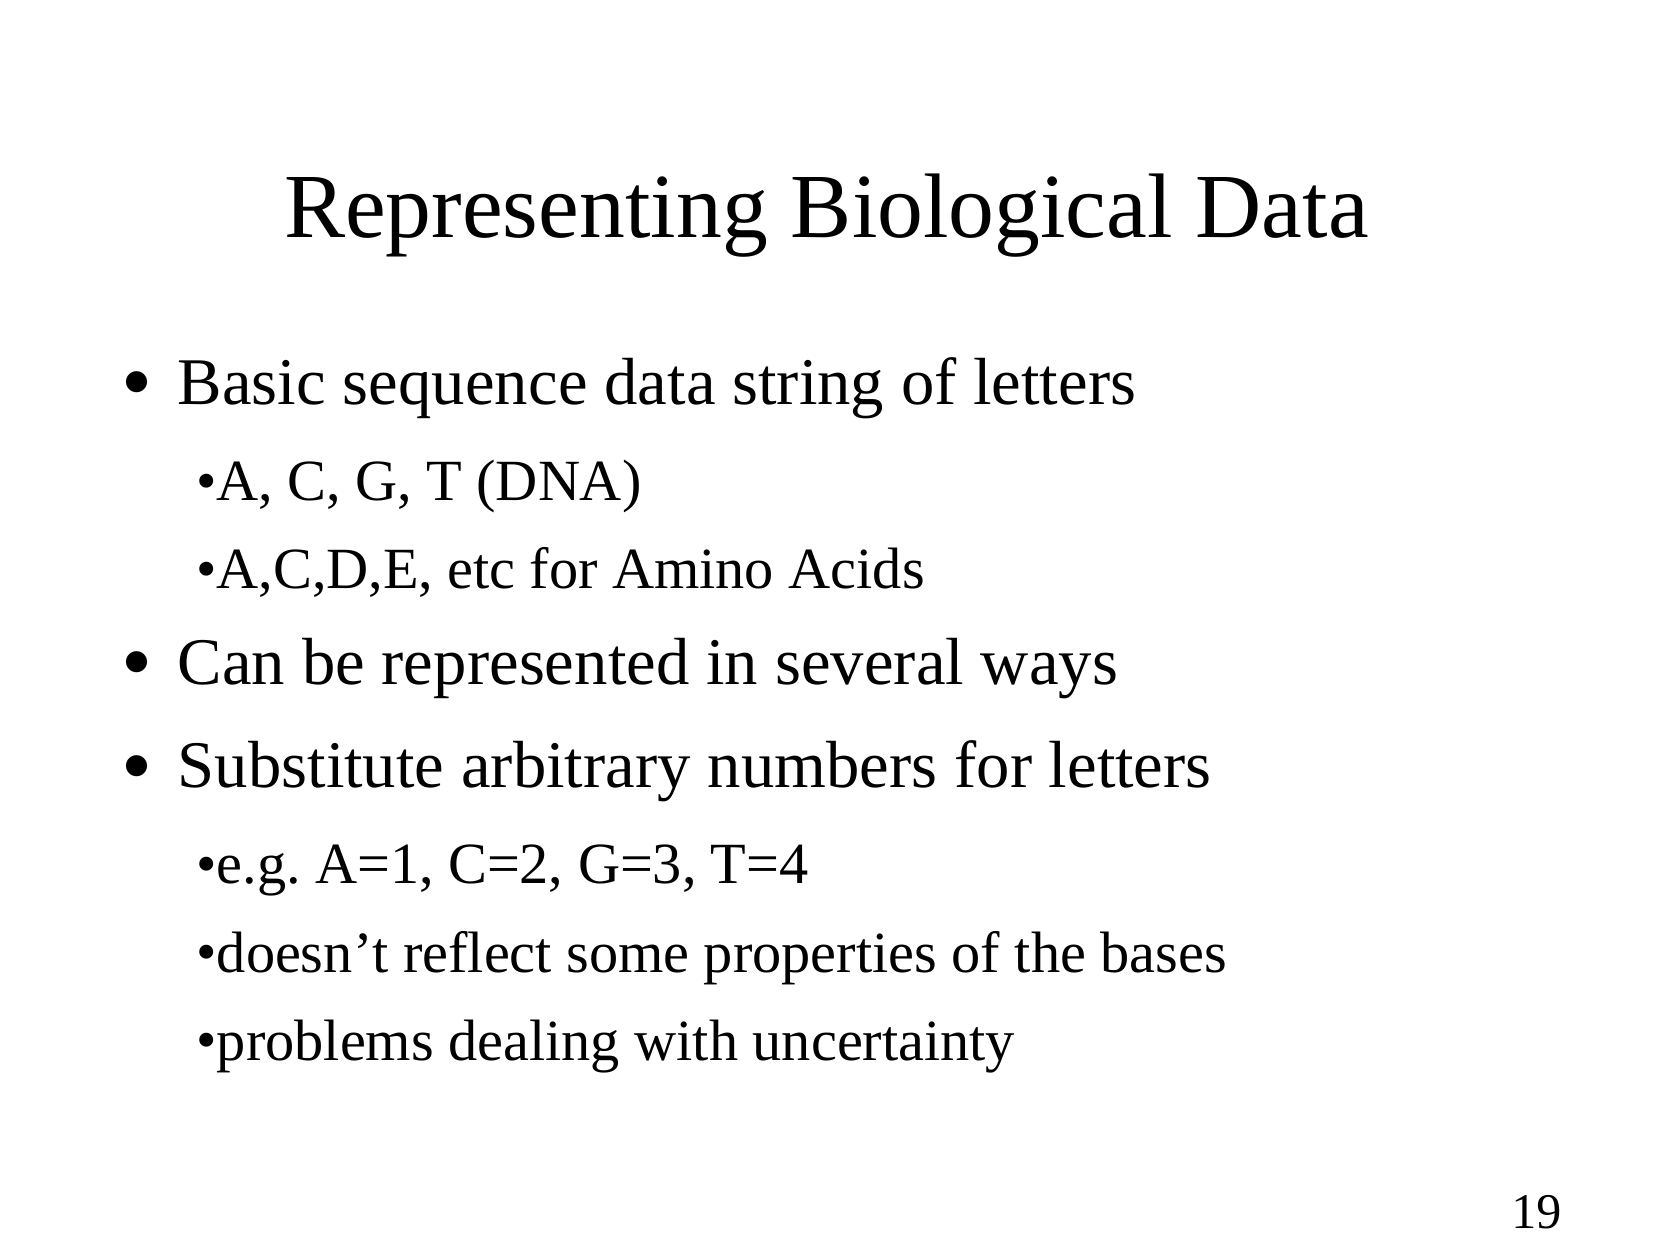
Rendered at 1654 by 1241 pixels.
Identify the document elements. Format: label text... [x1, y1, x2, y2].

text_box <number> [1511, 1183, 1654, 1241]
list Basic sequence data string of letters A, C, G, T (DNA) A,C,D,E, etc for Amino Acids Can be represented in several ways Substitute arbitrary numbers for letters e.g. A=1, C=2, G=3, T=4 doesn’t reflect some properties of the bases problems dealing with uncertainty [121, 344, 1534, 1127]
title Representing Biological Data [121, 102, 1534, 311]
